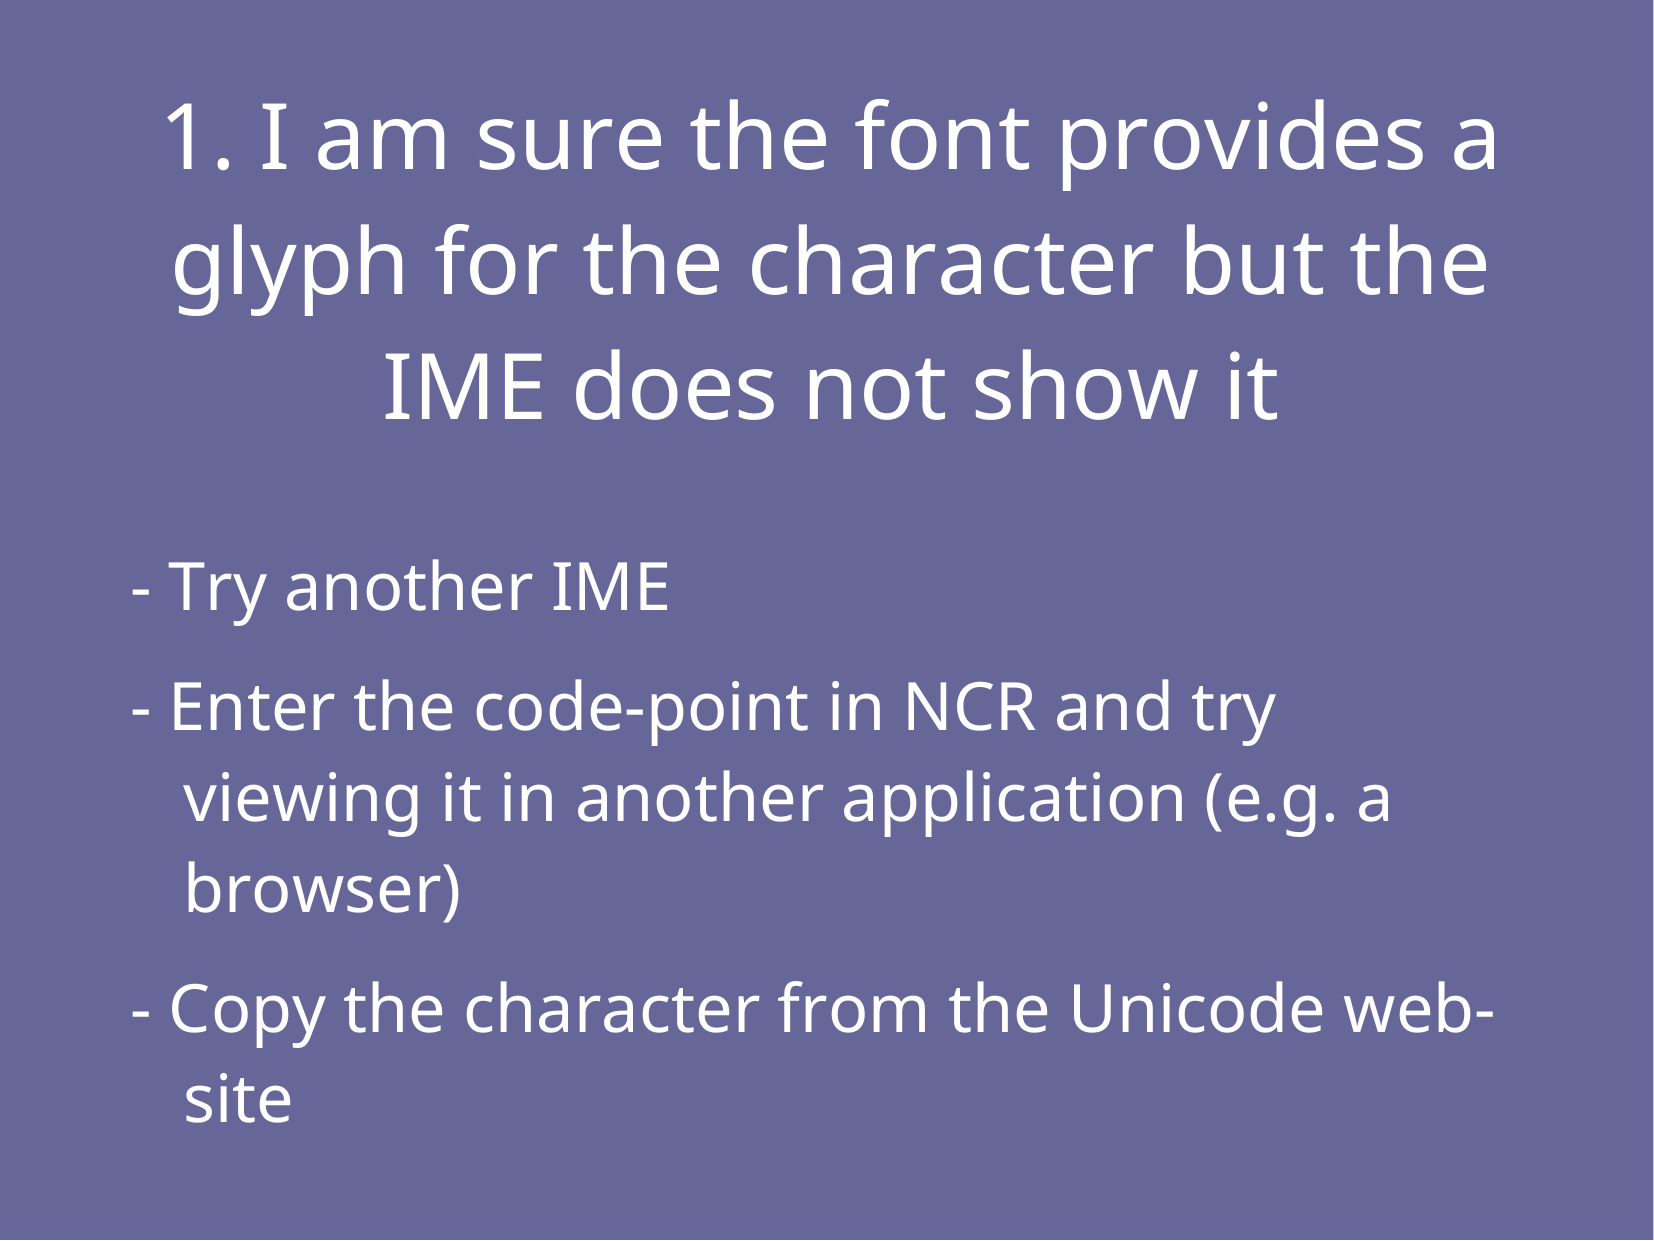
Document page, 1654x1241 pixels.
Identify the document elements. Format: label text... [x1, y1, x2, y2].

title 1. I am sure the font provides a glyph for the character but the IME does not show it [125, 75, 1538, 444]
list - Try another IME - Enter the code-point in NCR and try viewing it in another application (e.g. a browser) - Copy the character from the Unicode web-site [112, 418, 1525, 1201]
